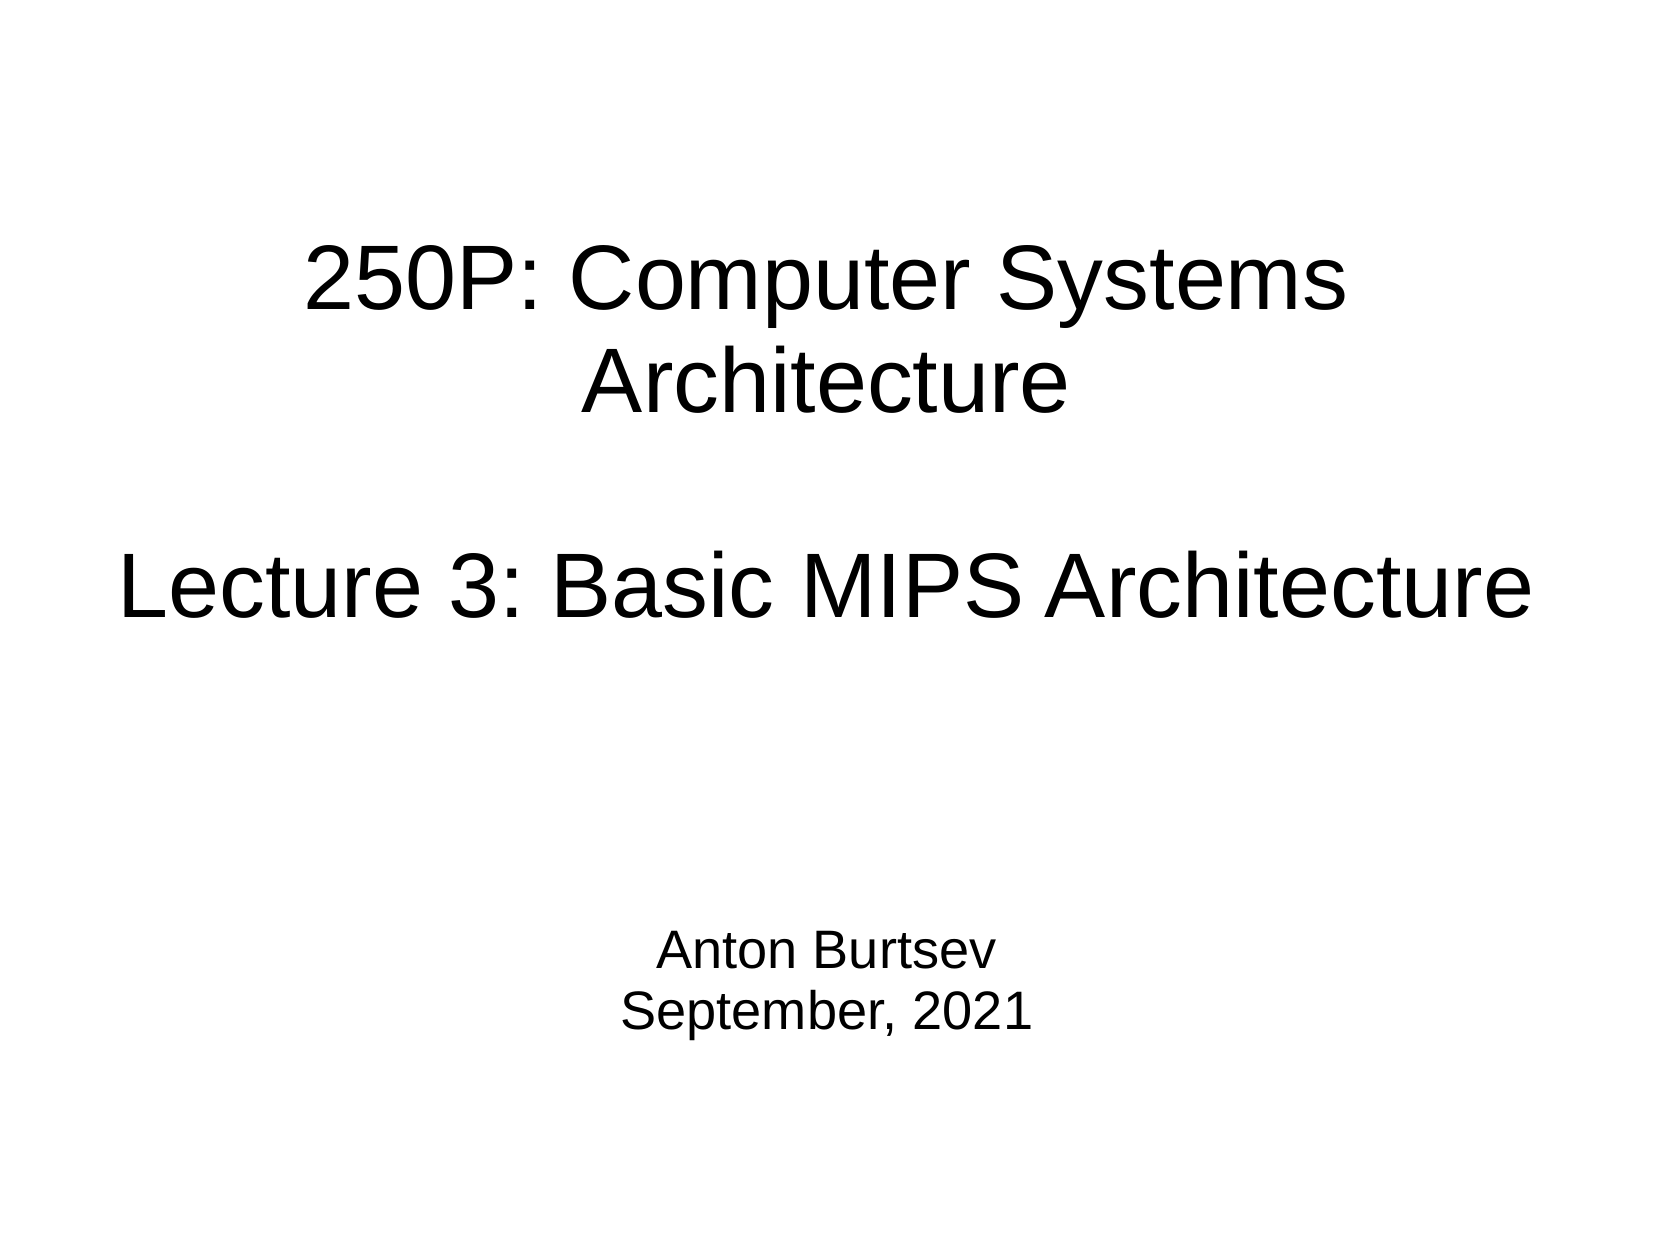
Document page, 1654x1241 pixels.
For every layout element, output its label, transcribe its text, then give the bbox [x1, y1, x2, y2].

subtitle Anton Burtsev September, 2021 [82, 637, 1571, 1109]
title 250P: Computer Systems Architecture Lecture 3: Basic MIPS Architecture [82, 113, 1571, 637]
